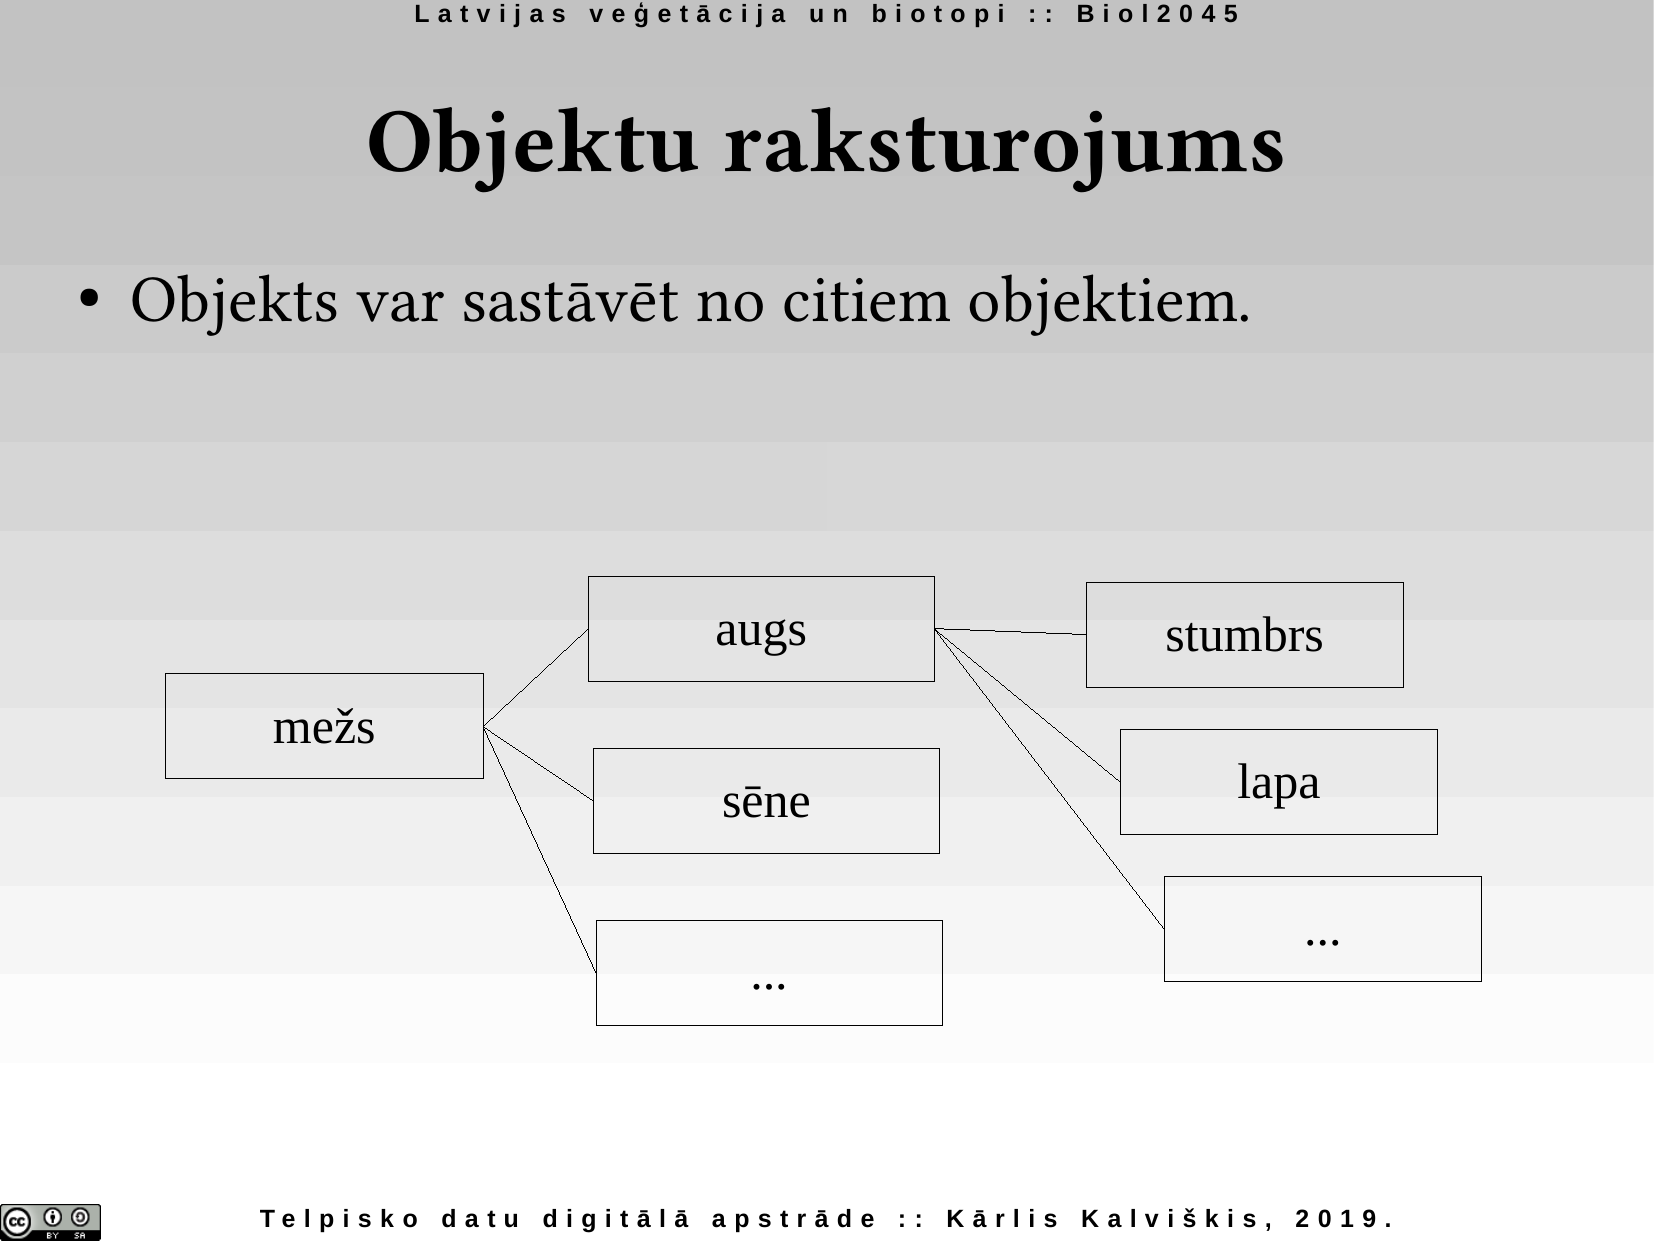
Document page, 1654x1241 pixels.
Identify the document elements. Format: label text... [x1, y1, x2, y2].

text_box augs [588, 576, 935, 682]
picture [0, 0, 1654, 1241]
title Objektu raksturojums [59, 37, 1596, 246]
text_box sēne [593, 748, 940, 854]
text_box ... [596, 920, 943, 1026]
text_box lapa [1120, 729, 1438, 835]
text_box mežs [165, 673, 484, 779]
text_box ... [1164, 876, 1482, 982]
text_box stumbrs [1086, 582, 1404, 688]
list Objekts var sastāvēt no citiem objektiem. [59, 261, 1596, 1163]
